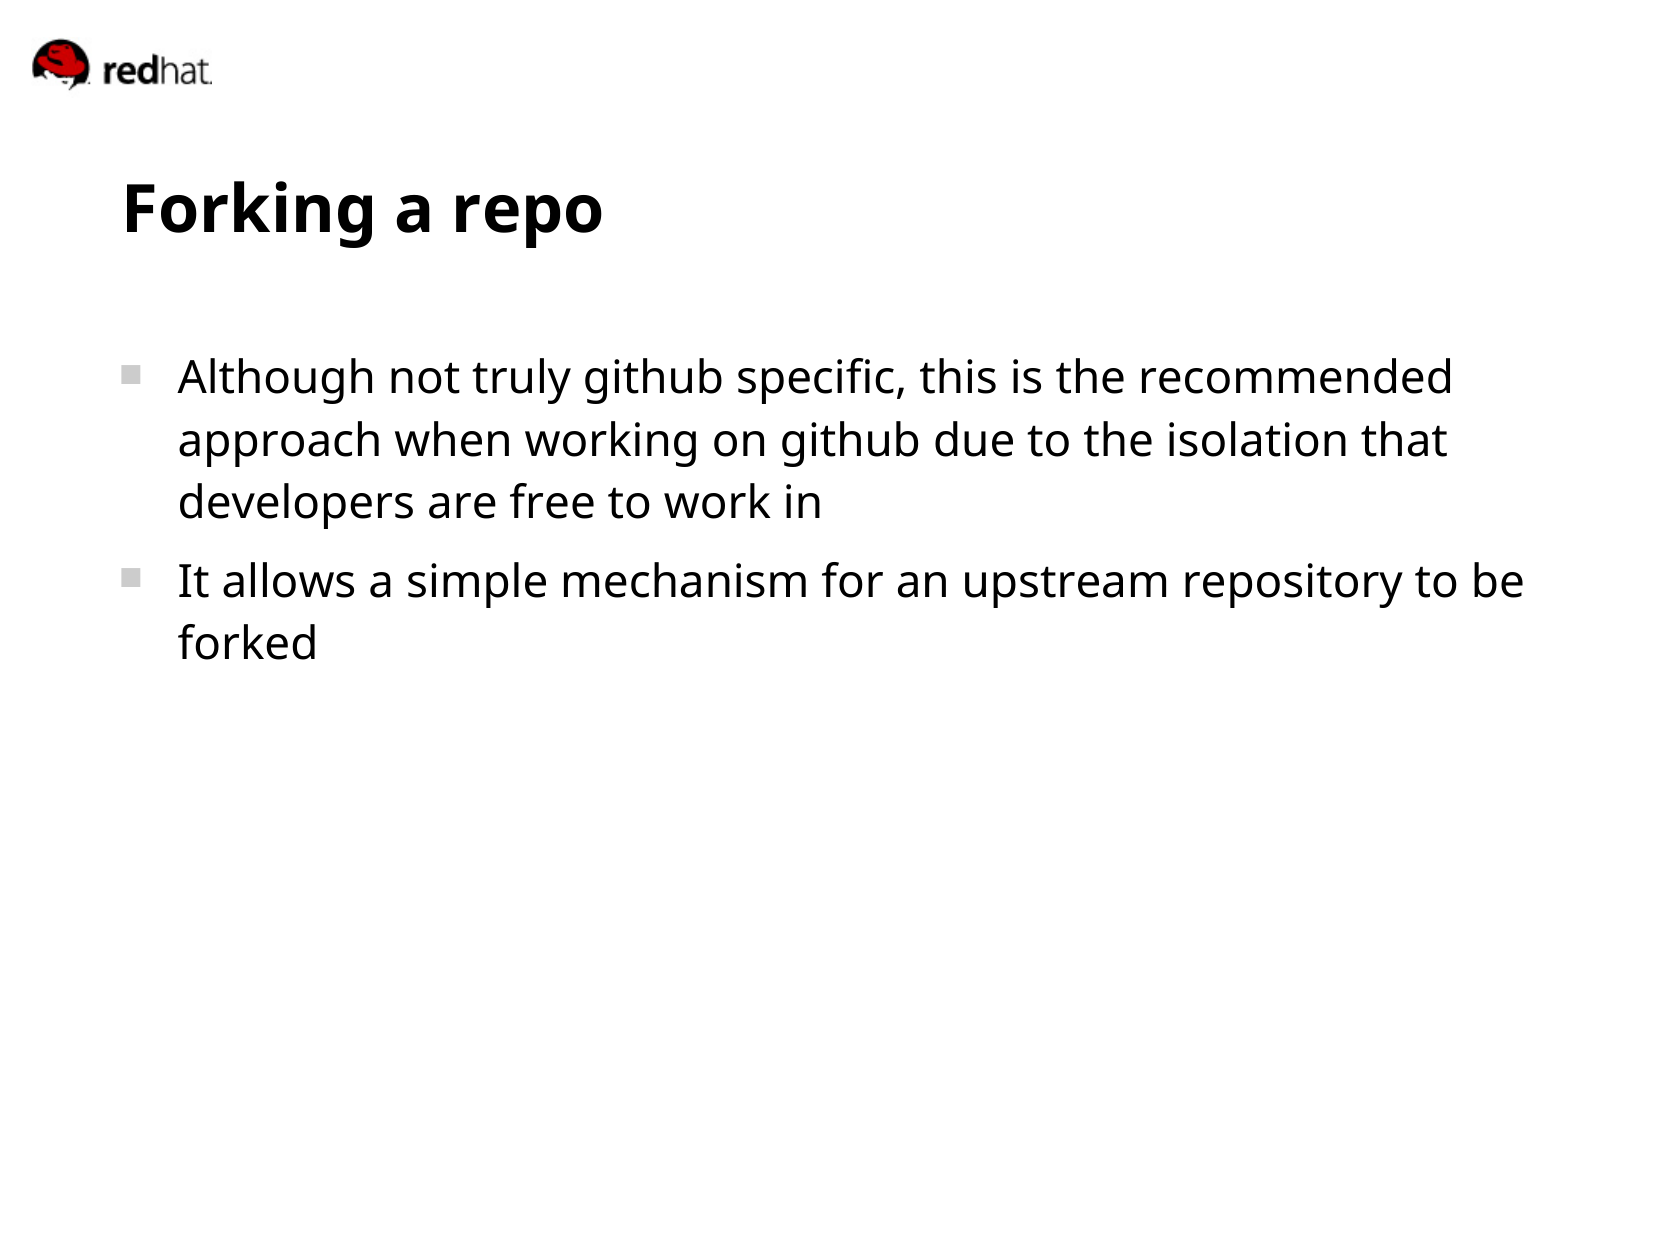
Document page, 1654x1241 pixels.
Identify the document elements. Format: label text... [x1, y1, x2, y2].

list Although not truly github specific, this is the recommended approach when working on github due to the isolation that developers are free to work in It allows a simple mechanism for an upstream repository to be forked [121, 344, 1534, 1127]
title Forking a repo [121, 102, 1534, 310]
picture [31, 37, 212, 98]
